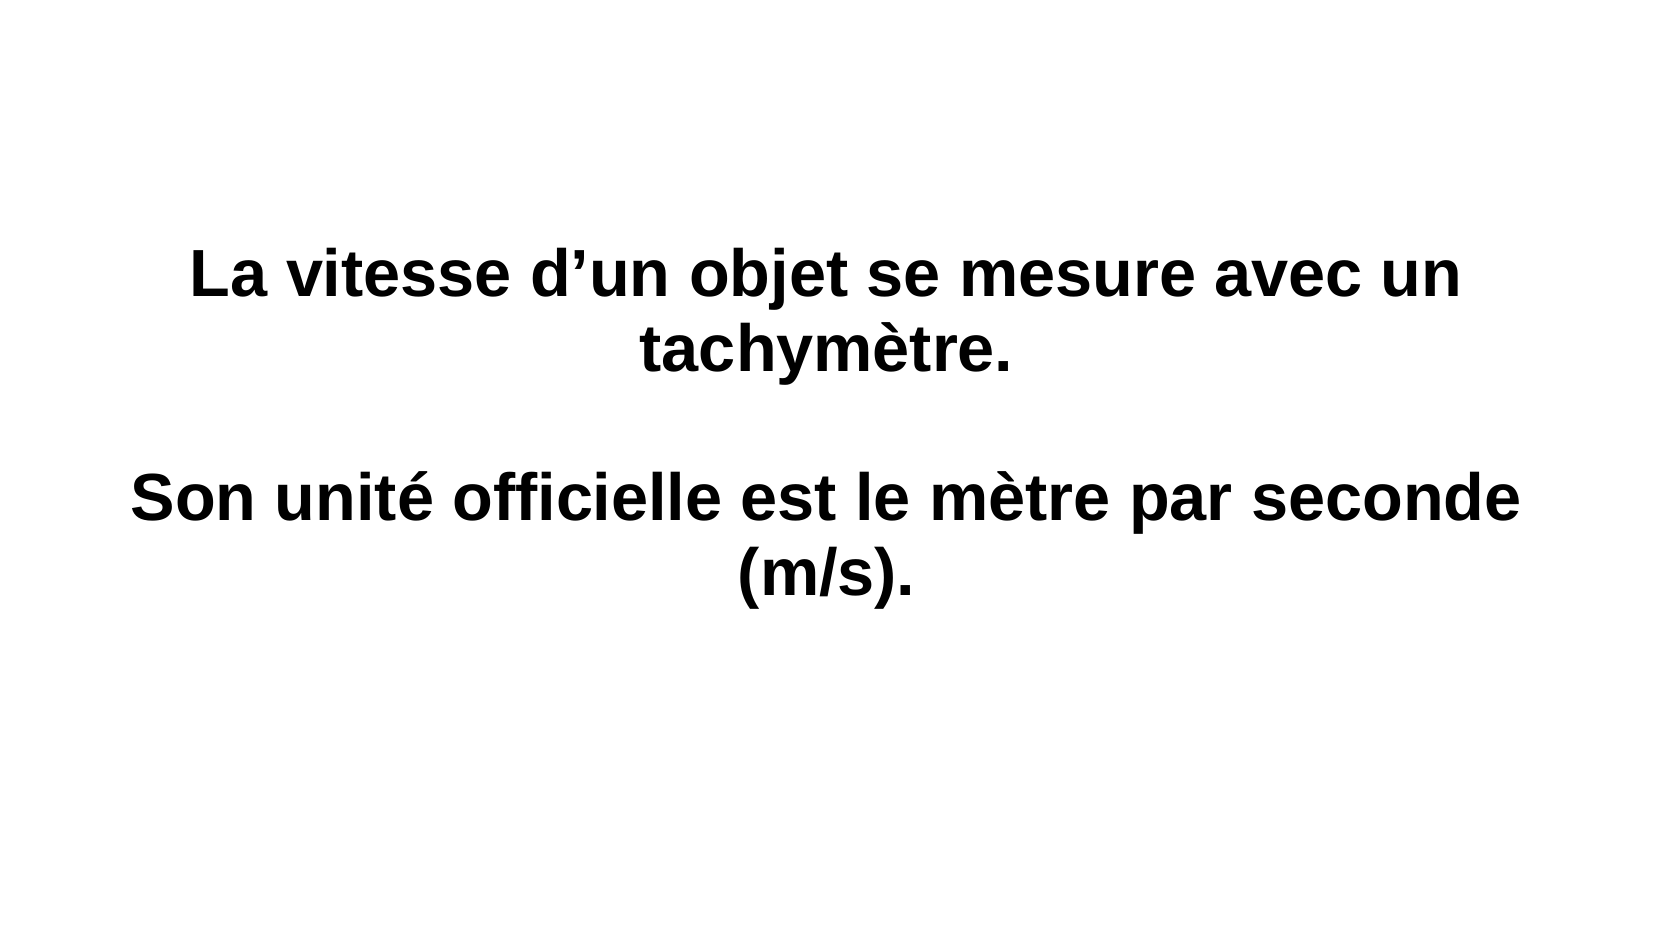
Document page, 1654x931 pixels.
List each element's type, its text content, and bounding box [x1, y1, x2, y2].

subtitle La vitesse d’un objet se mesure avec un tachymètre. Son unité officielle est le mètre par seconde (m/s). [82, 88, 1571, 758]
